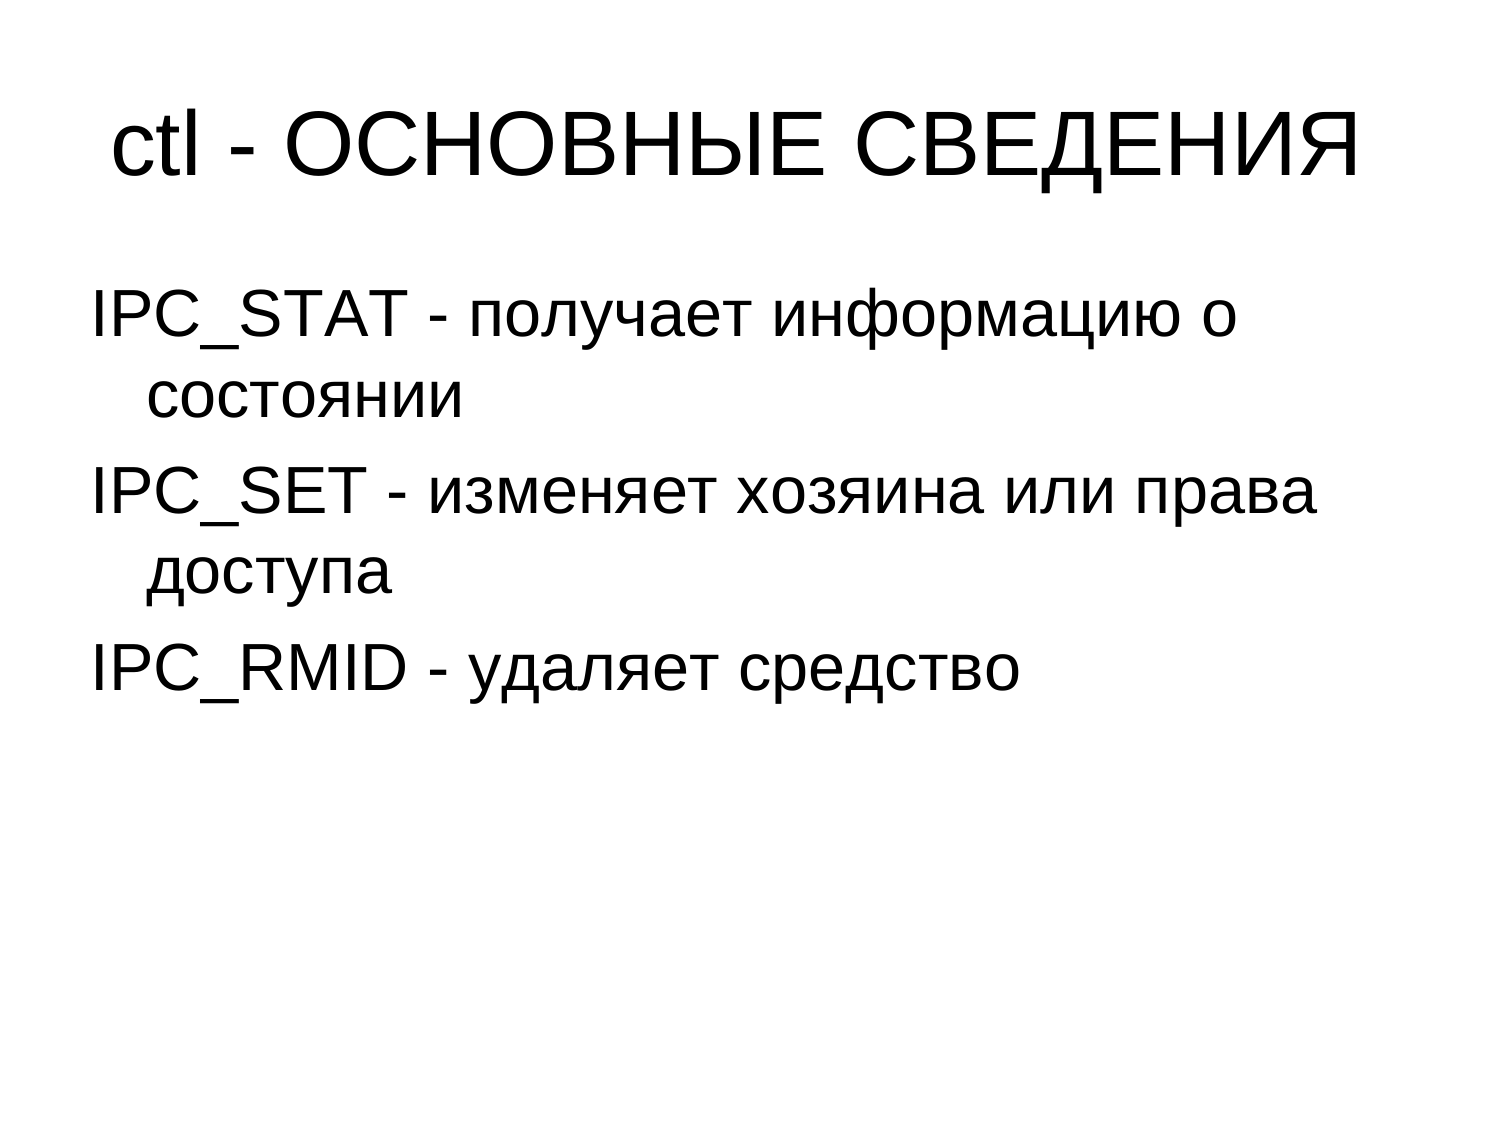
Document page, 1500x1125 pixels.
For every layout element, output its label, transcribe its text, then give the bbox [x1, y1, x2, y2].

title ctl - ОСНОВНЫЕ СВЕДЕНИЯ [75, 45, 1426, 233]
list IPC_STAT - получает информацию о состоянии IPC_SET - изменяет хозяина или права доступа IPC_RMID - удаляет средство [75, 262, 1426, 1005]
